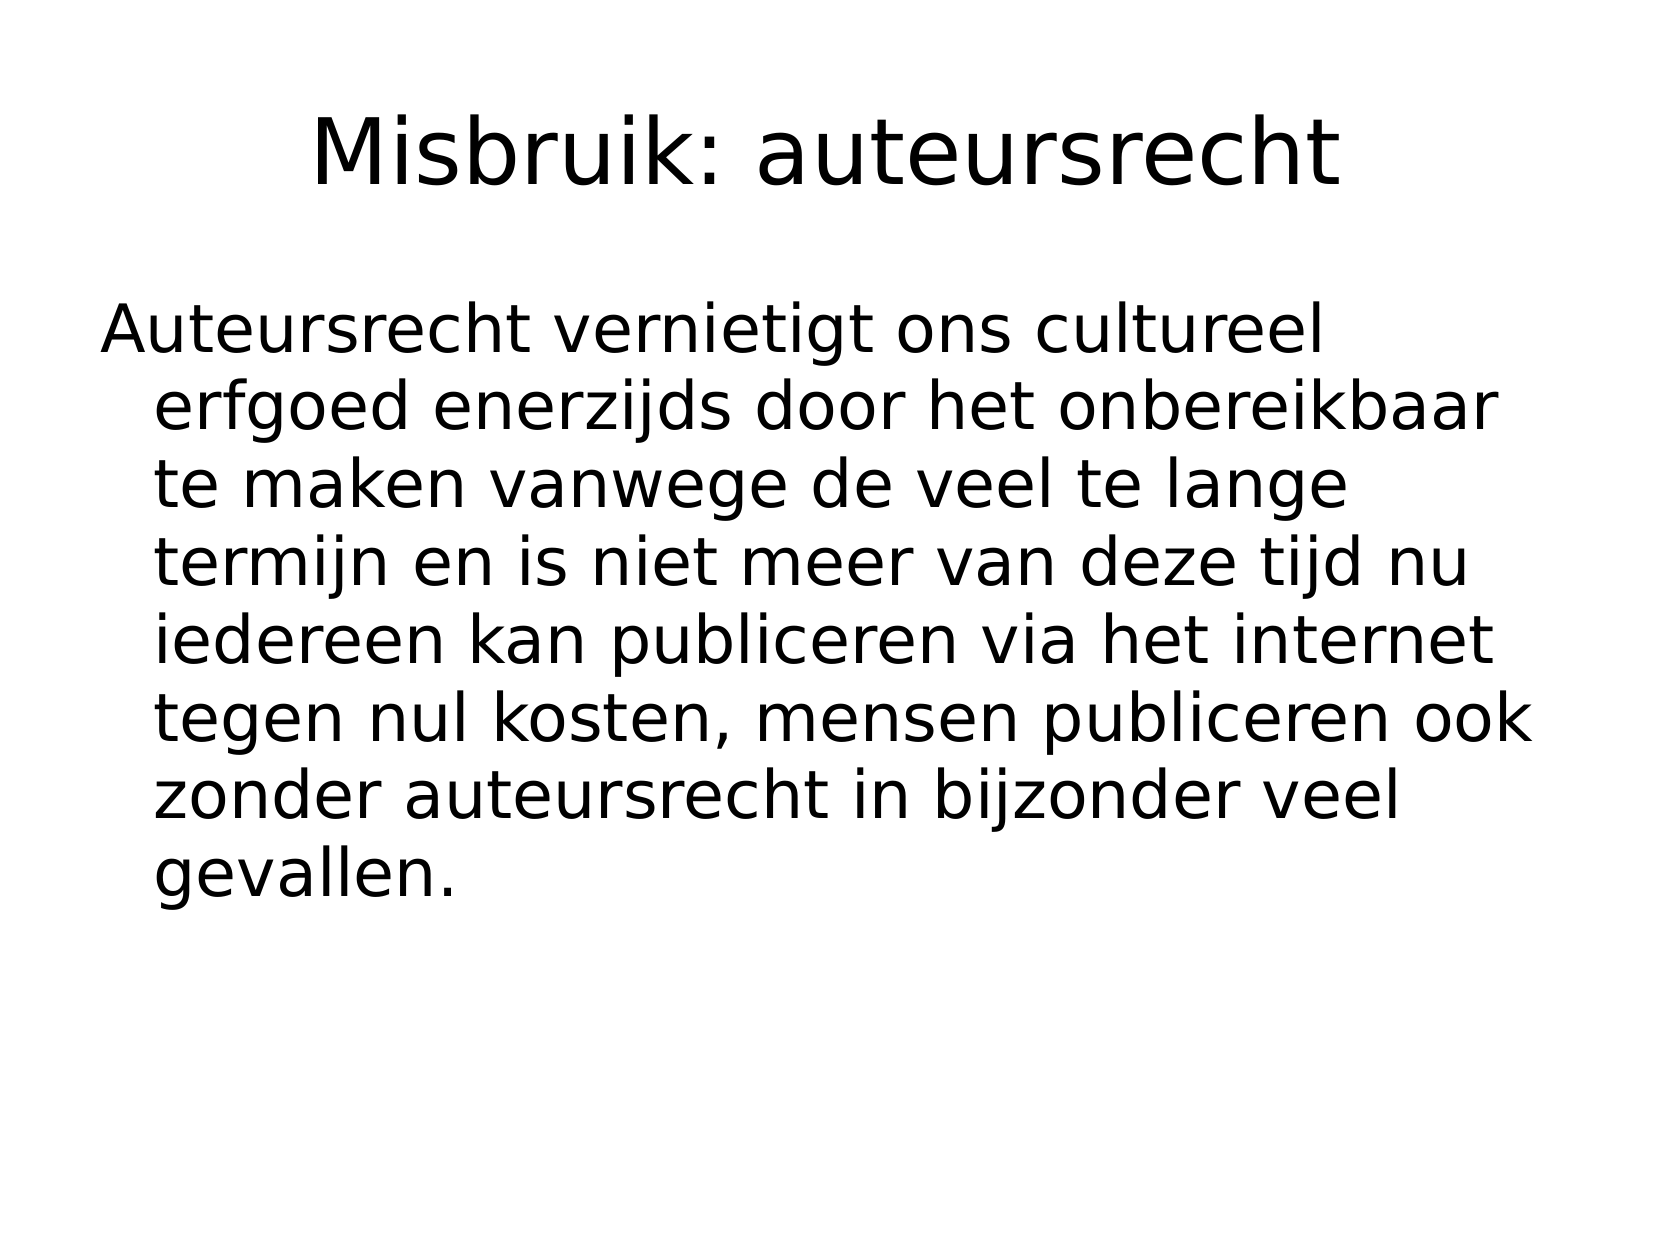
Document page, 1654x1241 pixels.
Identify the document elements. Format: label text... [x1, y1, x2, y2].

list Auteursrecht vernietigt ons cultureel erfgoed enerzijds door het onbereikbaar te maken vanwege de veel te lange termijn en is niet meer van deze tijd nu iedereen kan publiceren via het internet tegen nul kosten, mensen publiceren ook zonder auteursrecht in bijzonder veel gevallen. [82, 290, 1571, 1094]
title Misbruik: auteursrecht [82, 56, 1571, 250]
